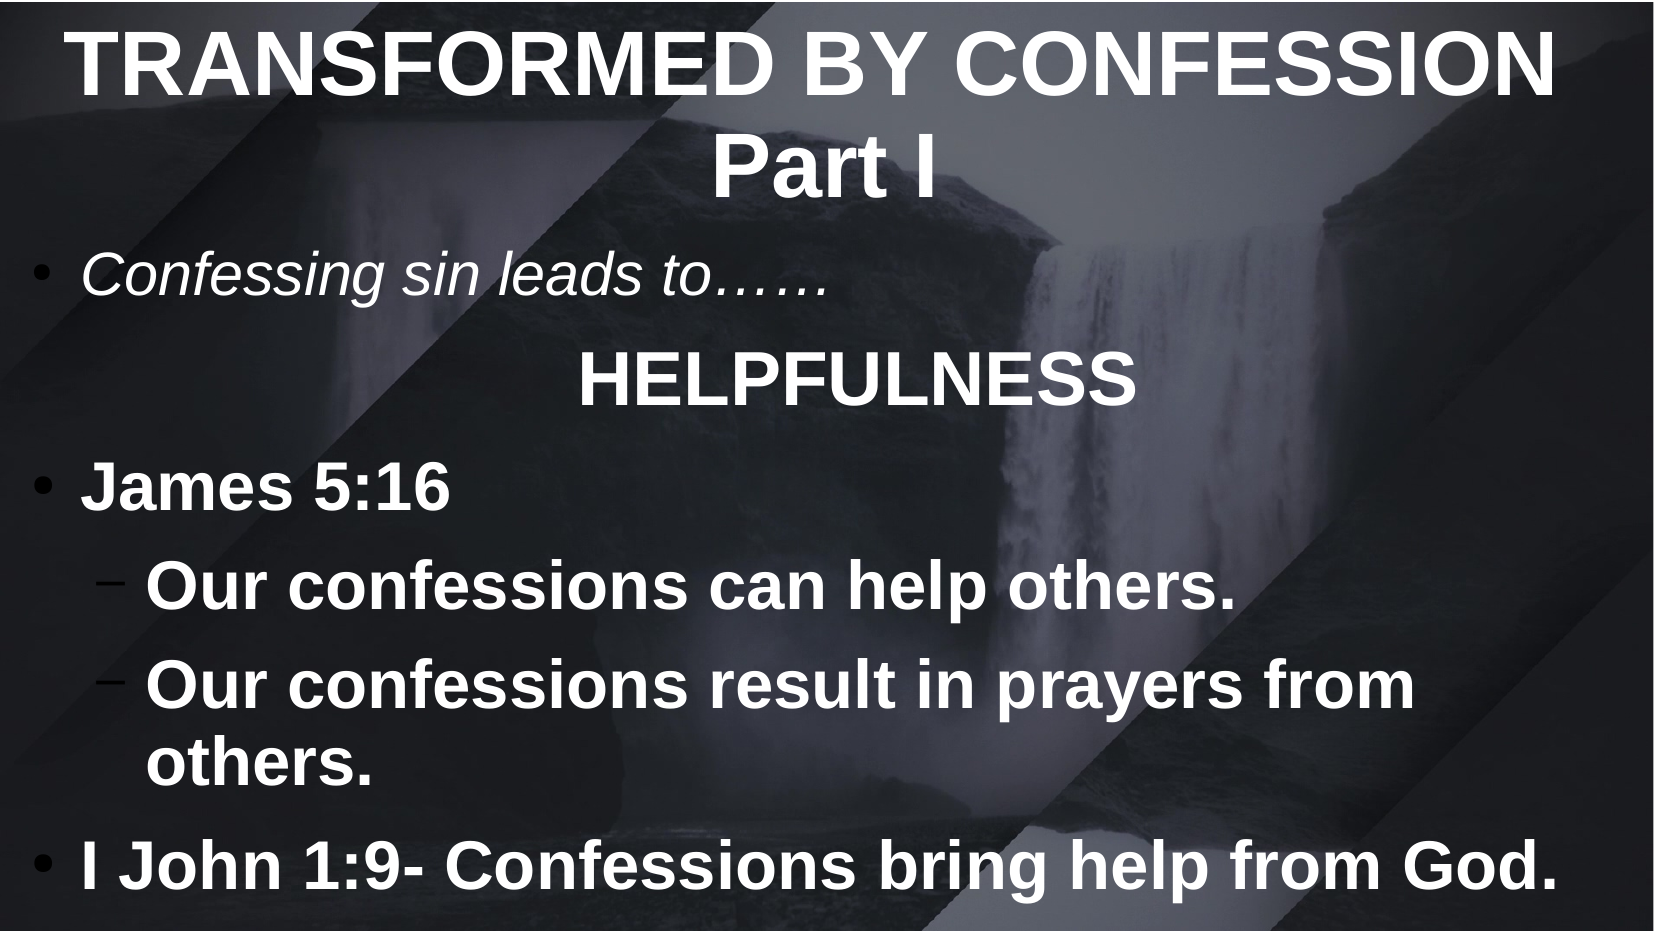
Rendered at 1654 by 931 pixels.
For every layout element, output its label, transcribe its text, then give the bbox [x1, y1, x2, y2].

picture [0, 2, 1654, 931]
title TRANSFORMED BY CONFESSION Part I [0, 0, 1651, 269]
list Confessing sin leads to…… HELPFULNESS James 5:16 Our confessions can help others. Our confessions result in prayers from others. I John 1:9- Confessions bring help from God. [15, 240, 1636, 916]
